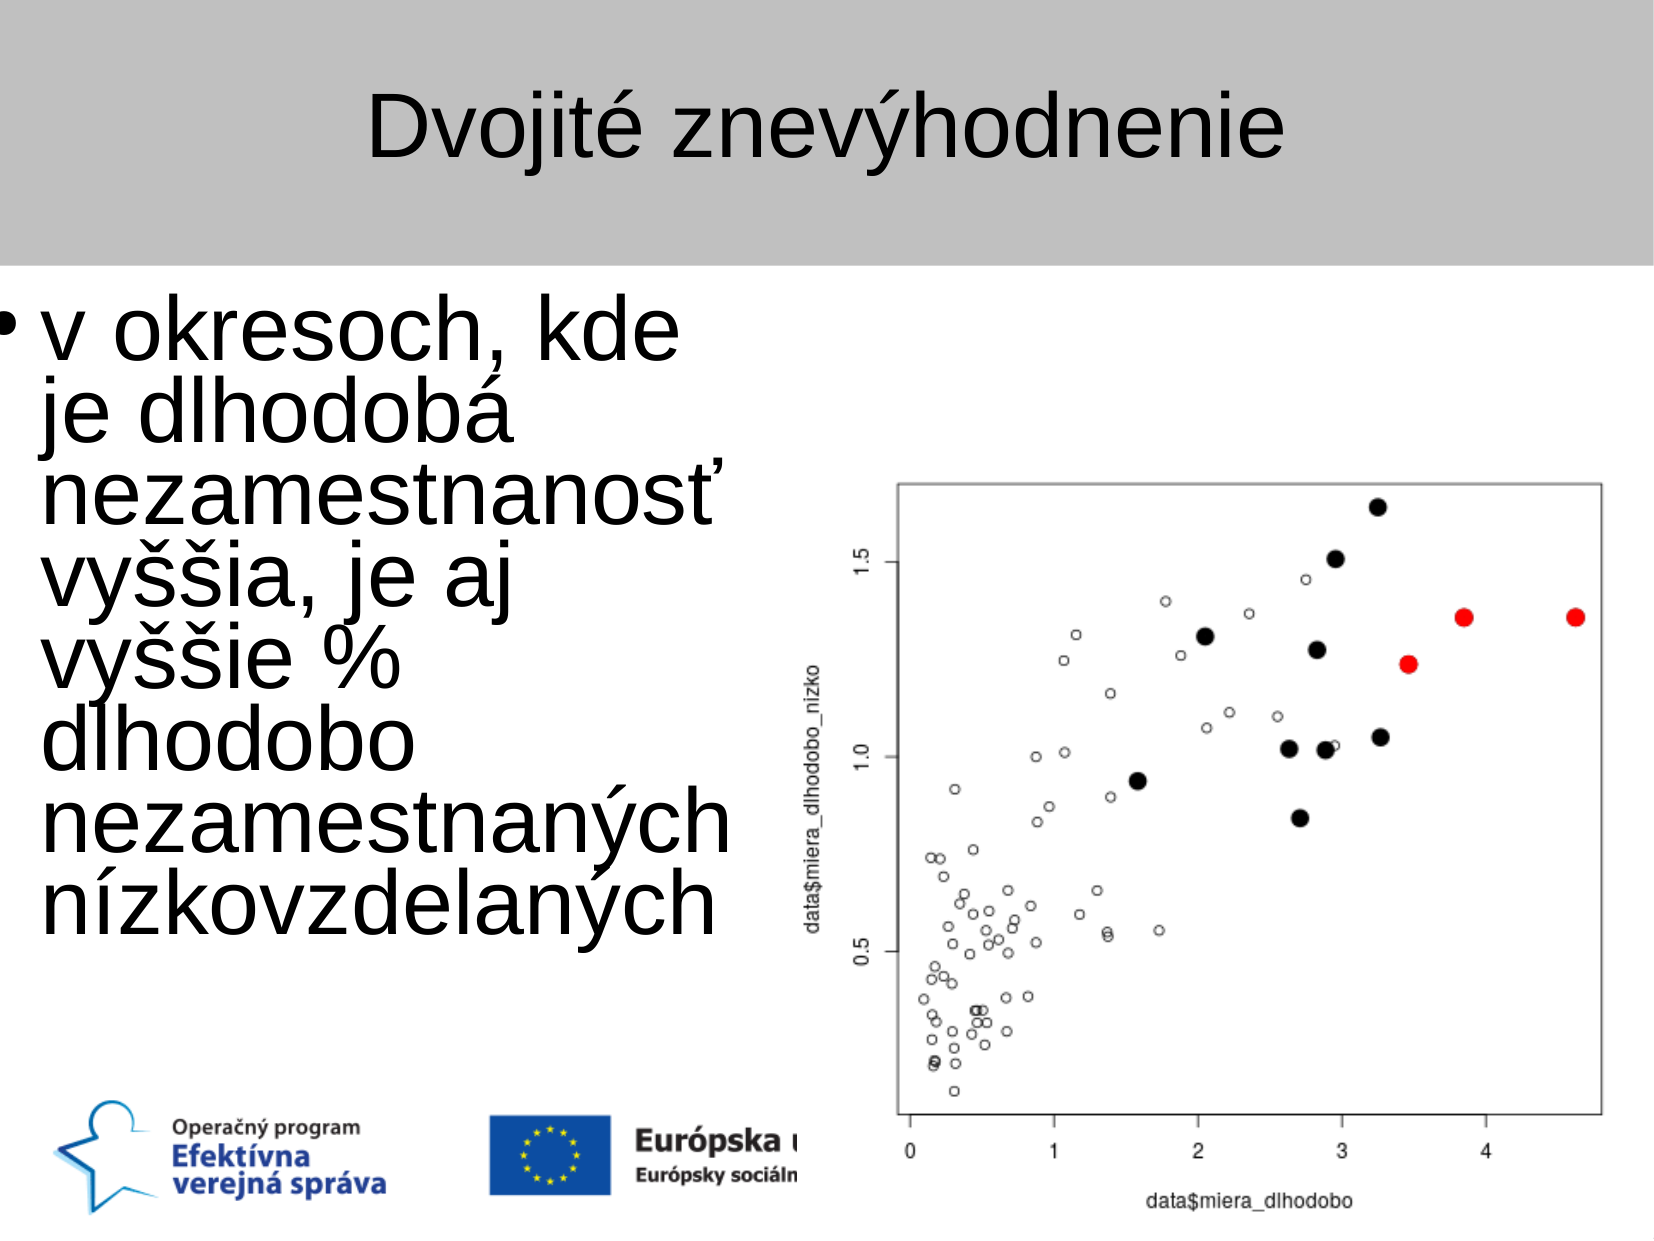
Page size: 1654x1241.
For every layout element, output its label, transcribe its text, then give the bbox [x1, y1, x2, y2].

title Dvojité znevýhodnenie [88, 29, 1565, 237]
picture [29, 383, 1654, 1241]
list v okresoch, kde je dlhodobá nezamestnanosť vyššia, je aj vyššie % dlhodobo nezamestnaných nízkovzdelaných [0, 295, 768, 1197]
